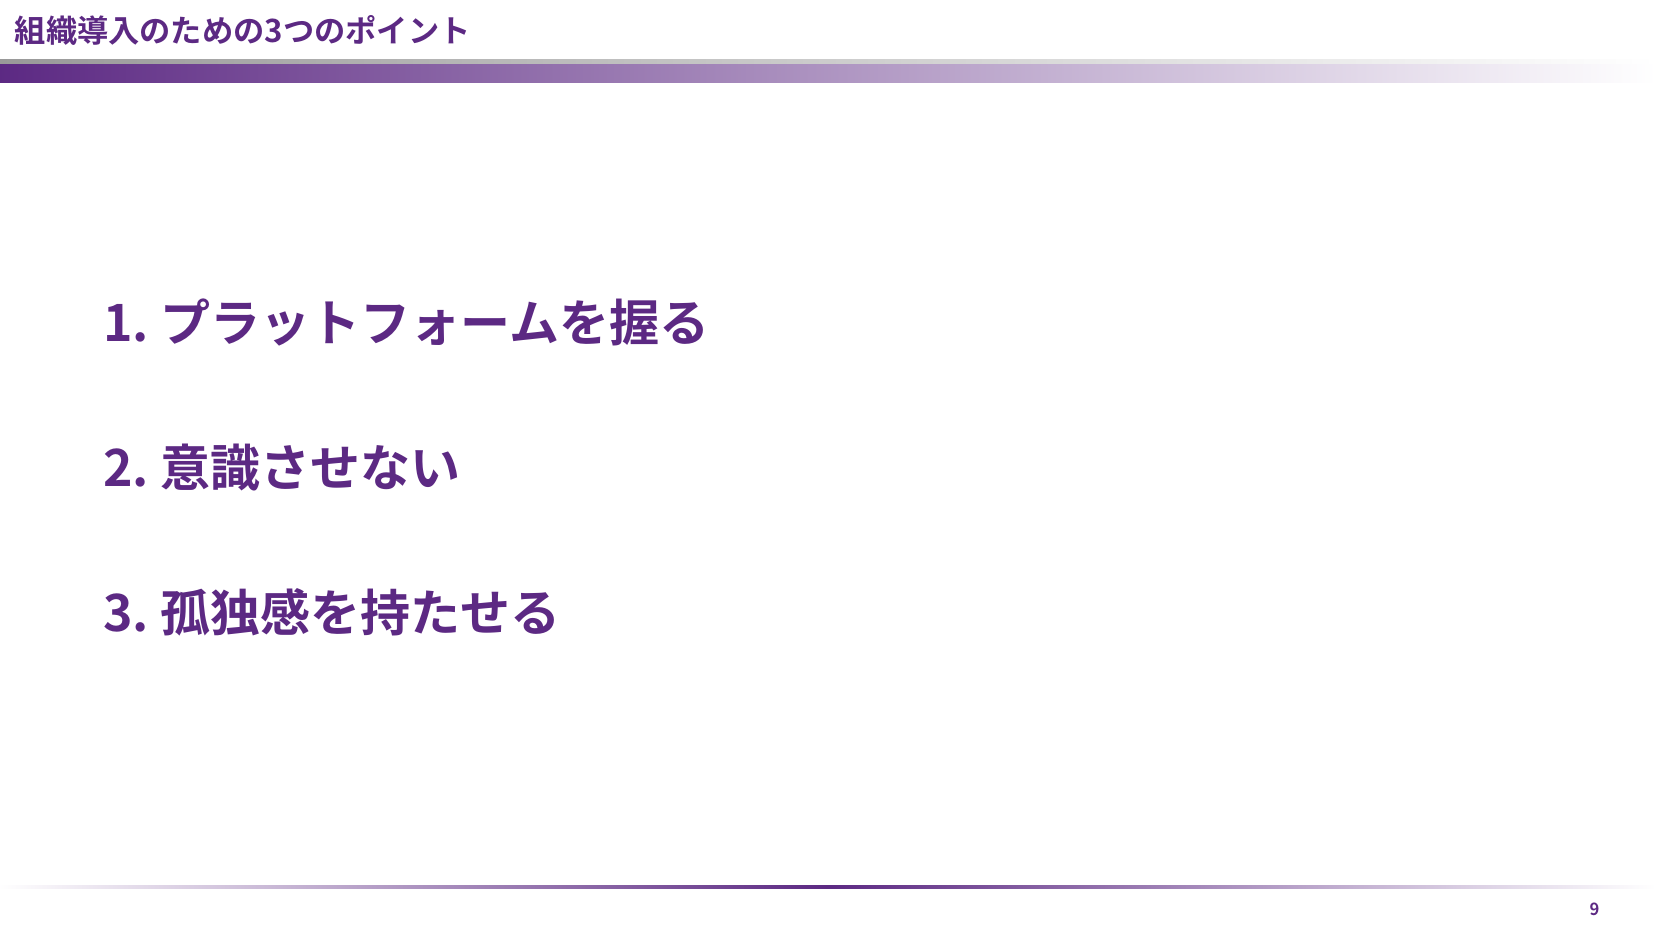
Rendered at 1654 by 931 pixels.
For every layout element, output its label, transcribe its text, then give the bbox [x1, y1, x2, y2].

text_box [0, 885, 1654, 889]
text_box 1. プラットフォームを握る 2. 意識させない 3. 孤独感を持たせる [88, 203, 1565, 727]
text_box <番号> [1535, 888, 1654, 928]
text_box 組織導入のための3つのポイント [0, 0, 1376, 59]
text_box [0, 59, 1654, 83]
